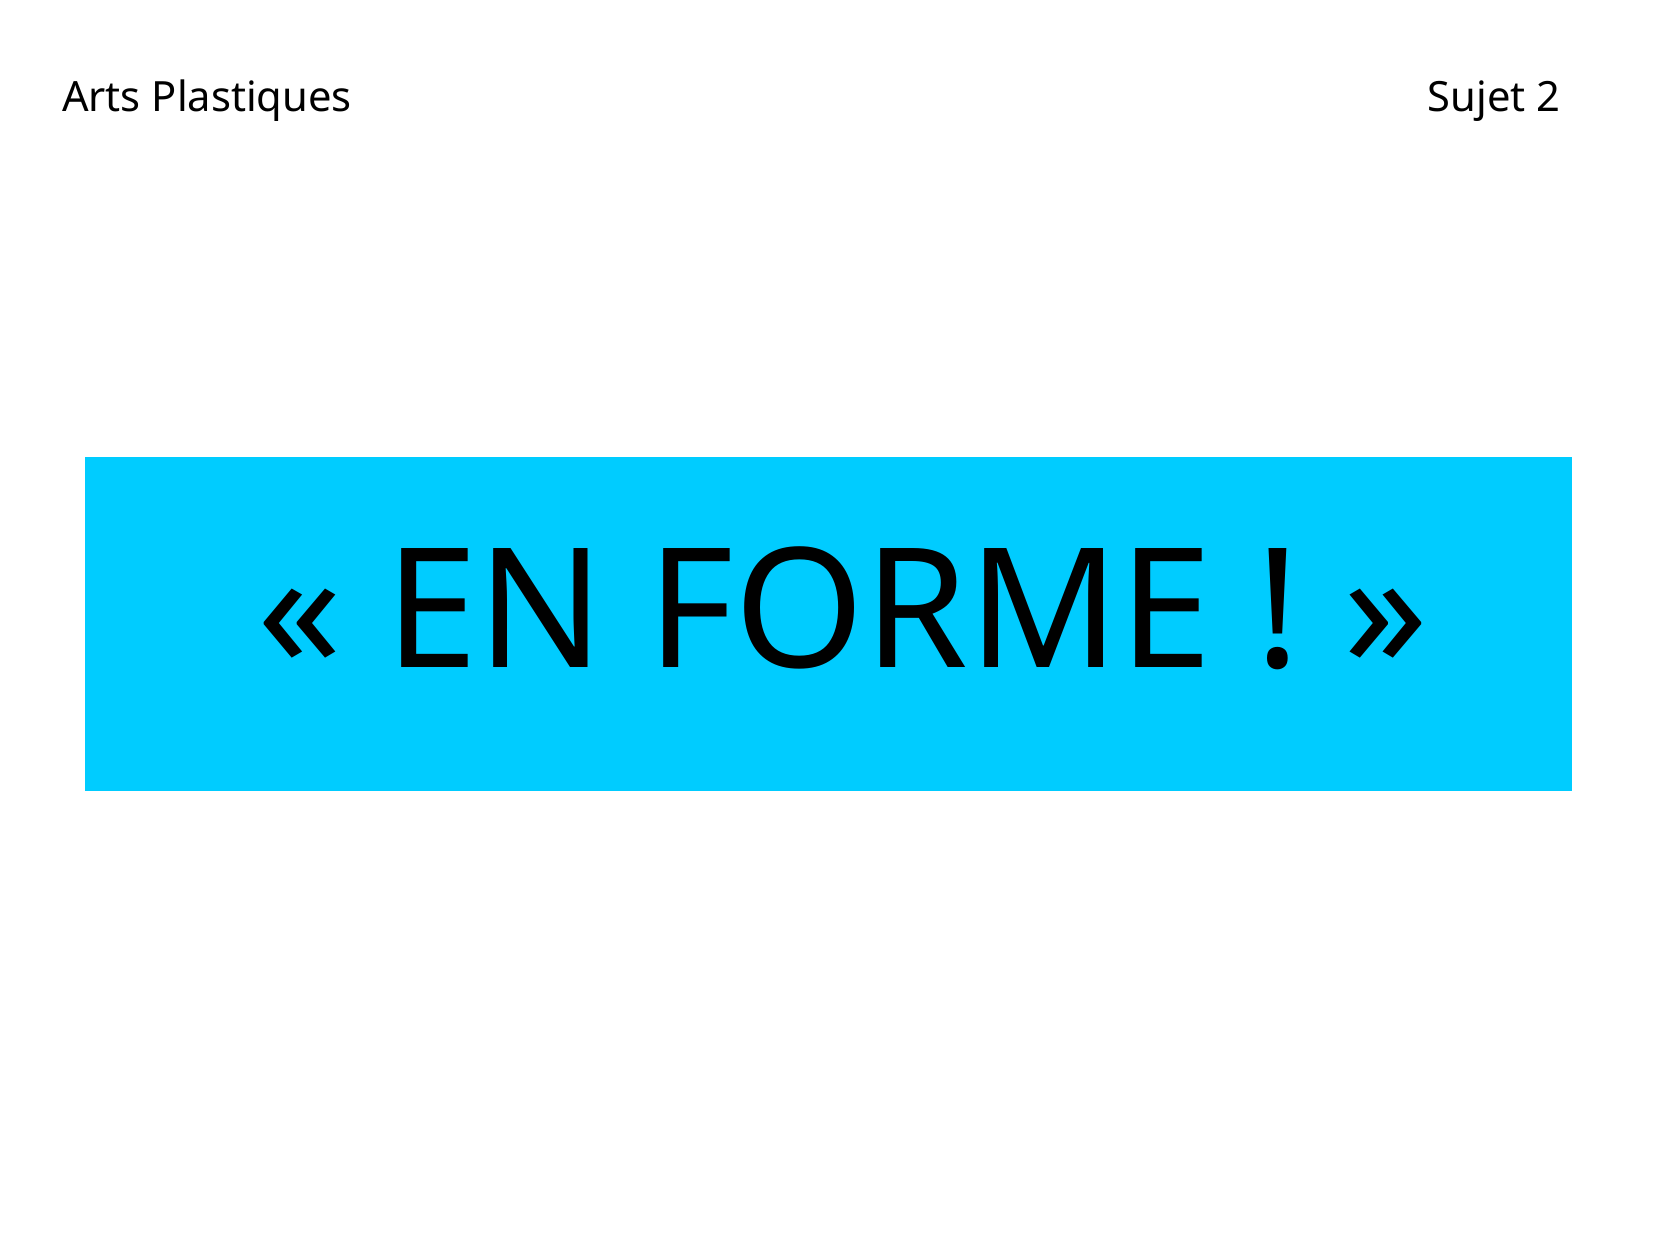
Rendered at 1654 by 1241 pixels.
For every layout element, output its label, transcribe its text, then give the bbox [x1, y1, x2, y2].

text_box Sujet 2 [1412, 59, 1558, 125]
text_box [84, 456, 1573, 792]
text_box Arts Plastiques [47, 59, 322, 125]
text_box « EN FORME ! » [198, 482, 1488, 730]
